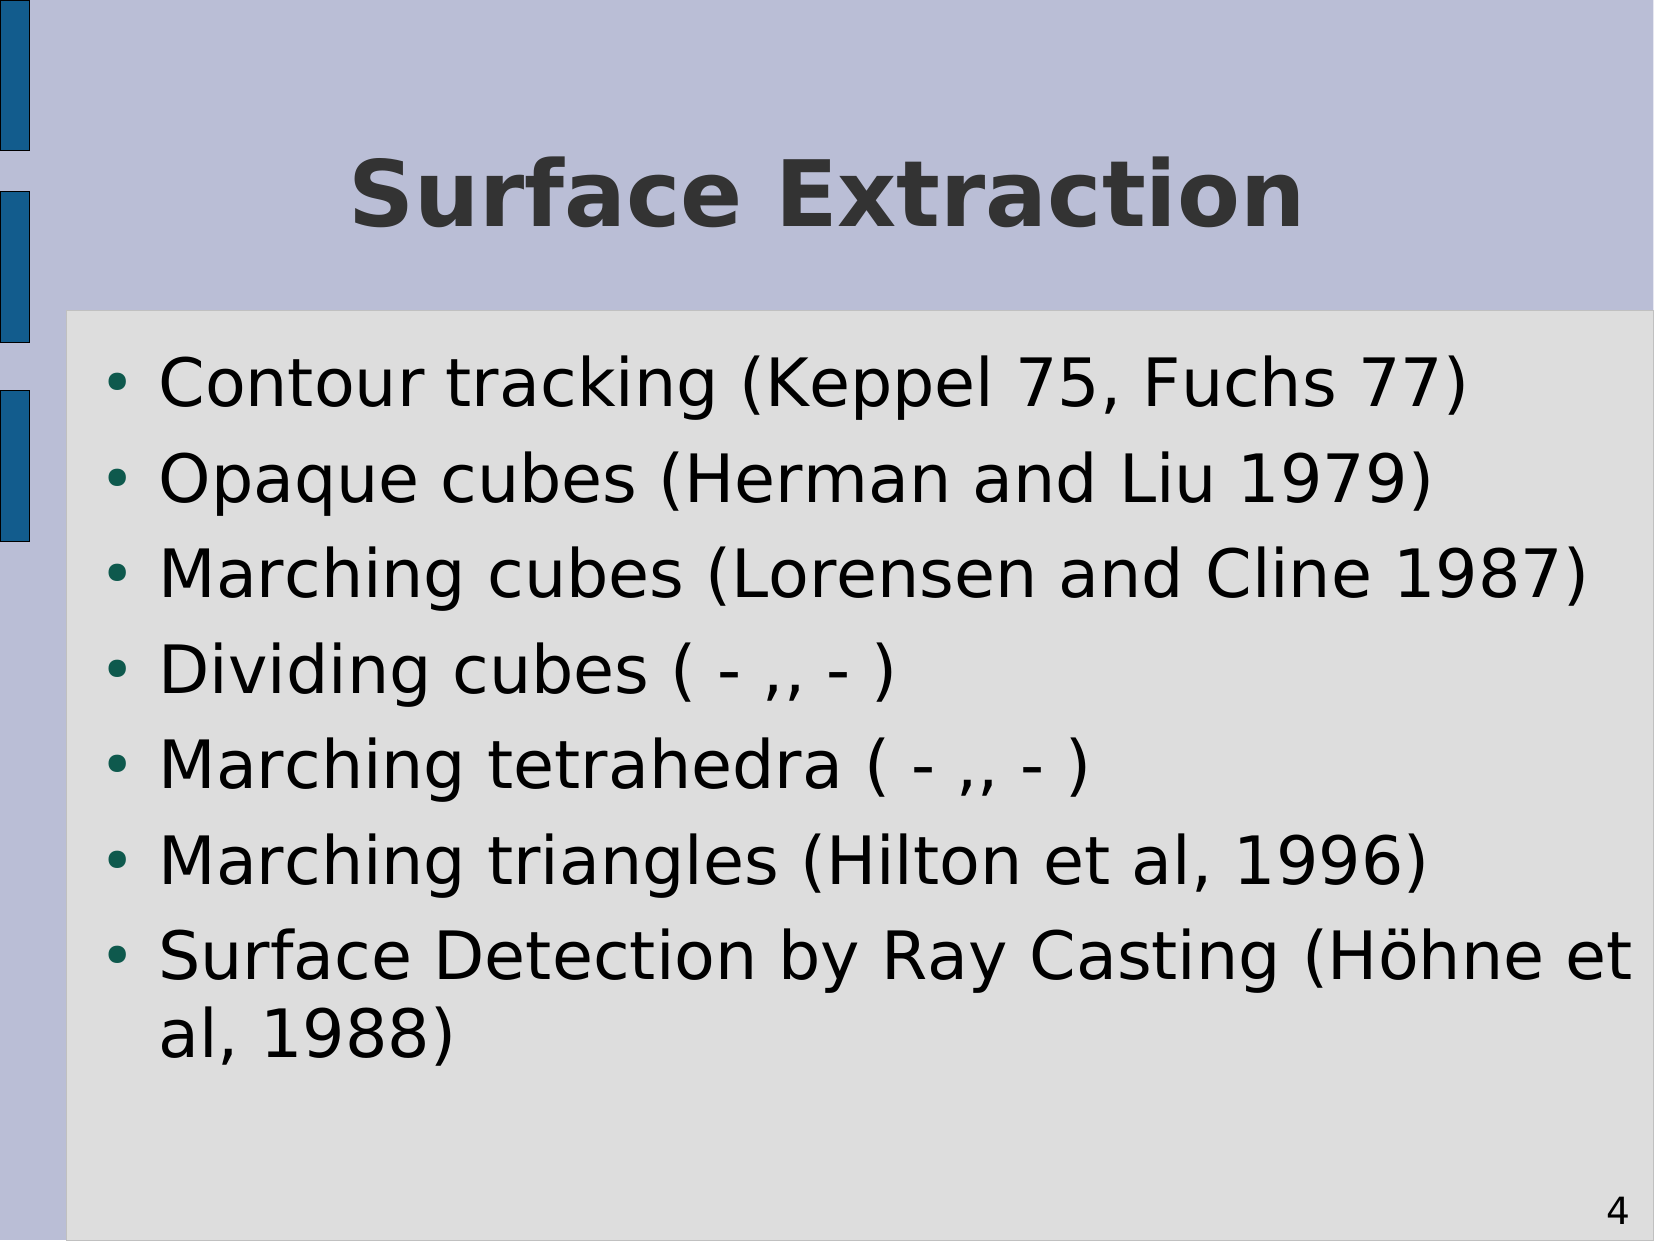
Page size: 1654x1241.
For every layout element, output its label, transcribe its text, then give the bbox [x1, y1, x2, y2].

title Surface Extraction [121, 91, 1534, 299]
list Contour tracking (Keppel 75, Fuchs 77) Opaque cubes (Herman and Liu 1979) Marching cubes (Lorensen and Cline 1987) Dividing cubes ( - ,, - ) Marching tetrahedra ( - ,, - ) Marching triangles (Hilton et al, 1996) Surface Detection by Ray Casting (Höhne et al, 1988) [87, 344, 1639, 1191]
